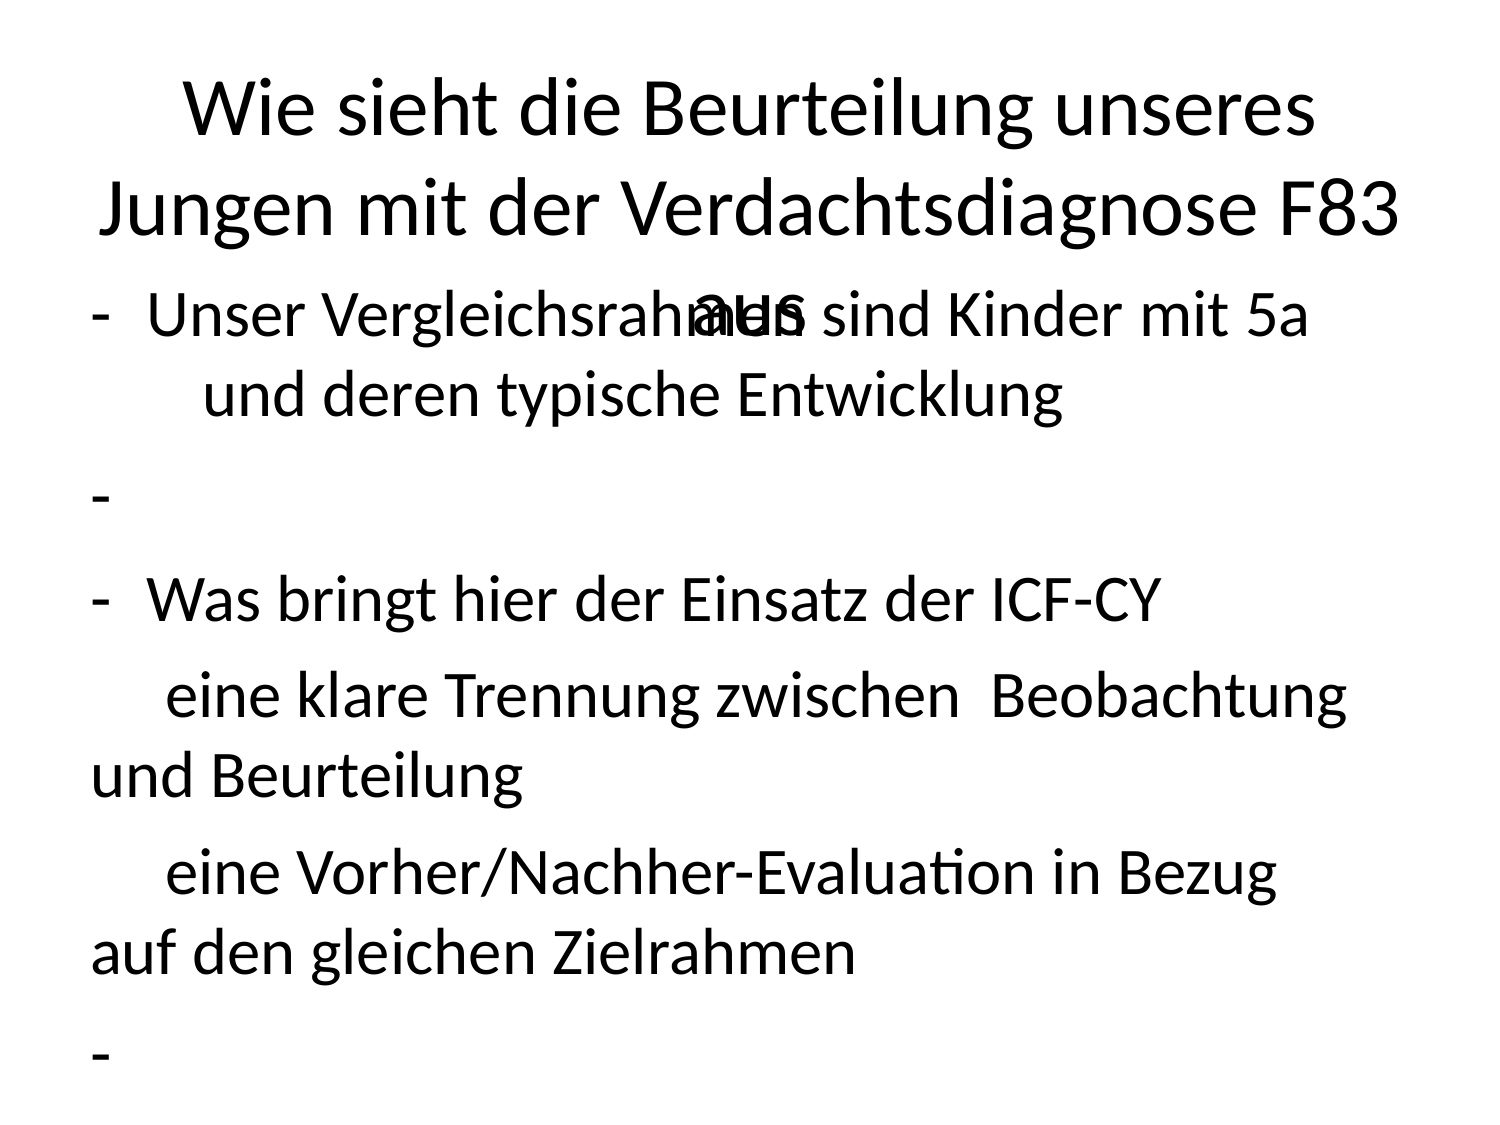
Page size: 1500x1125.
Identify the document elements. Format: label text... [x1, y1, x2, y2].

title Wie sieht die Beurteilung unseres Jungen mit der Verdachtsdiagnose F83 aus [75, 45, 1426, 233]
list Unser Vergleichsrahmen sind Kinder mit 5a und deren typische Entwicklung Was bringt hier der Einsatz der ICF-CY eine klare Trennung zwischen Beobachtung und Beurteilung eine Vorher/Nachher-Evaluation in Bezug auf den gleichen Zielrahmen [75, 262, 1426, 1005]
